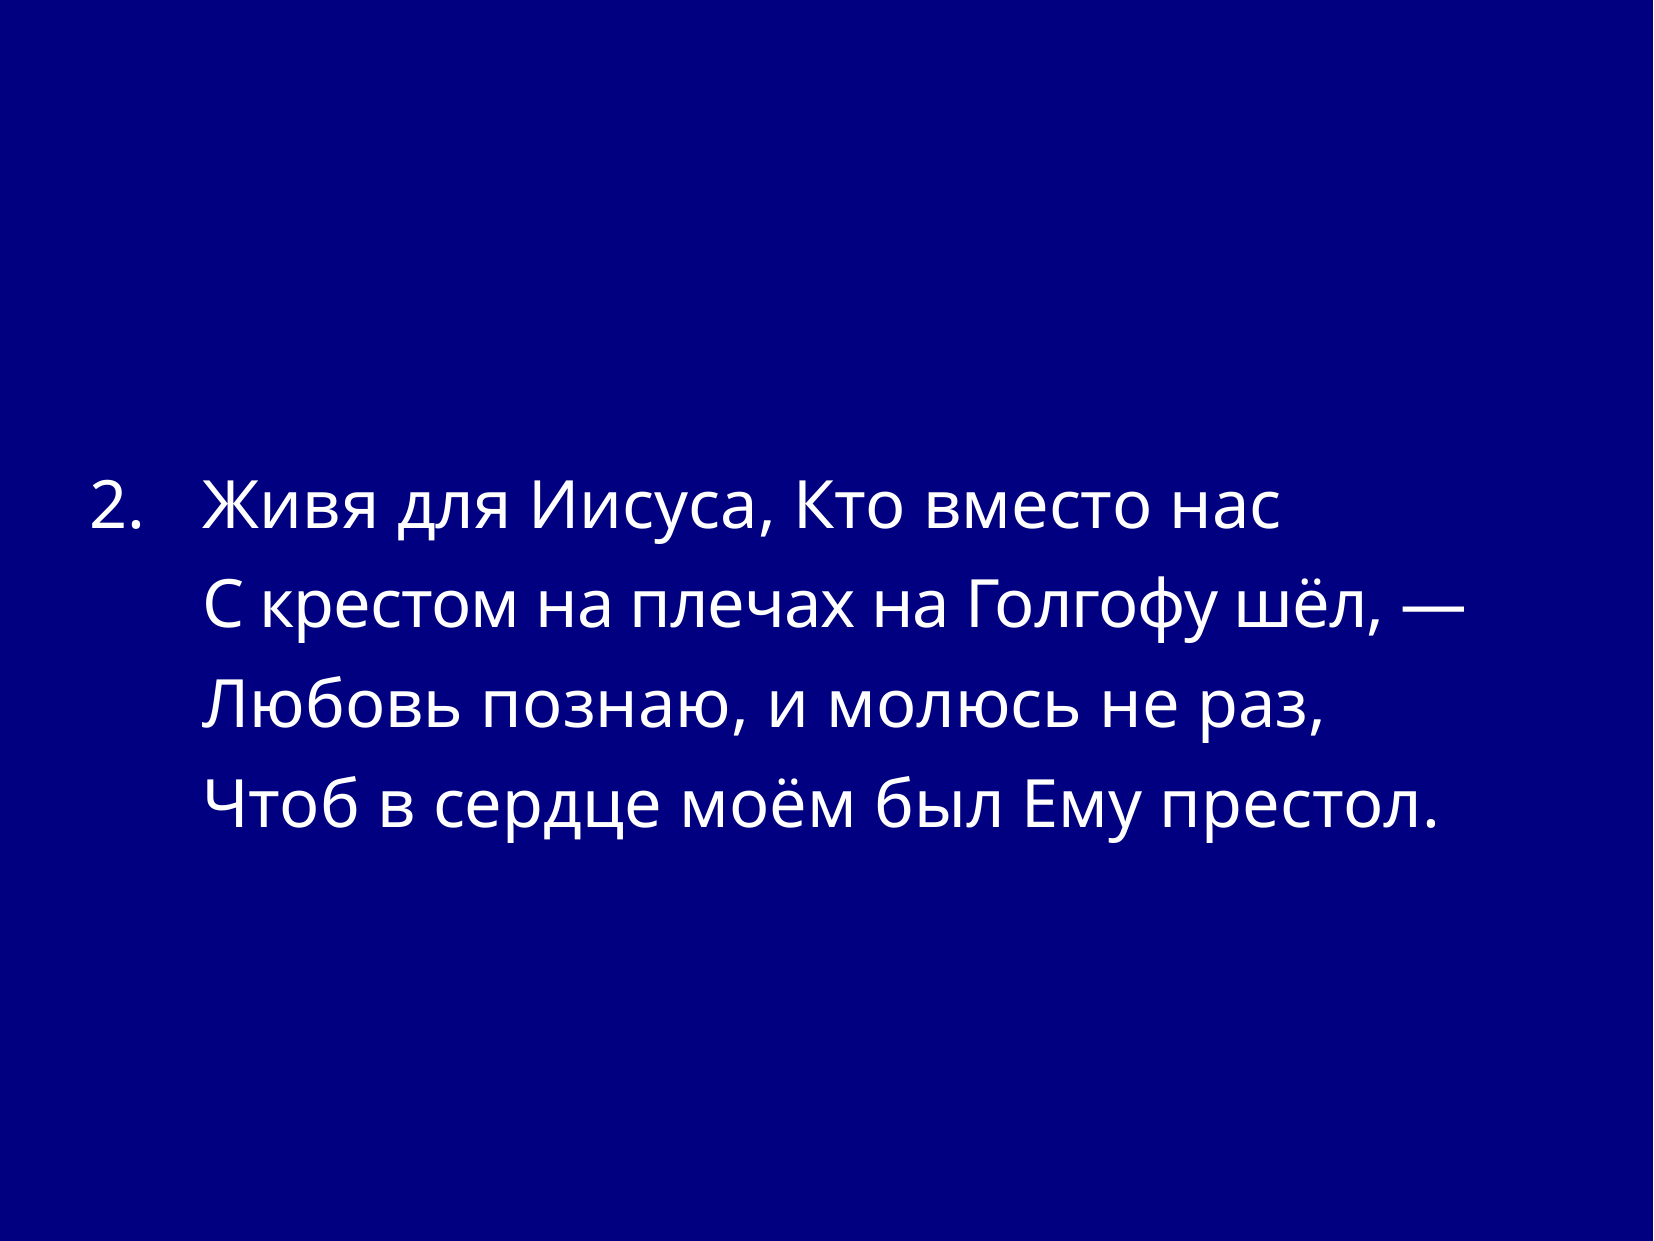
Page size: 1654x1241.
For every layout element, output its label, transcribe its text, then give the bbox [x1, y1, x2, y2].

text_box 2. Живя для Иисуса, Кто вместо нас С крестом на плечах на Голгофу шёл, — Любовь познаю, и молюсь не раз, Чтоб в сердце моём был Ему престол. [75, 150, 1651, 1163]
